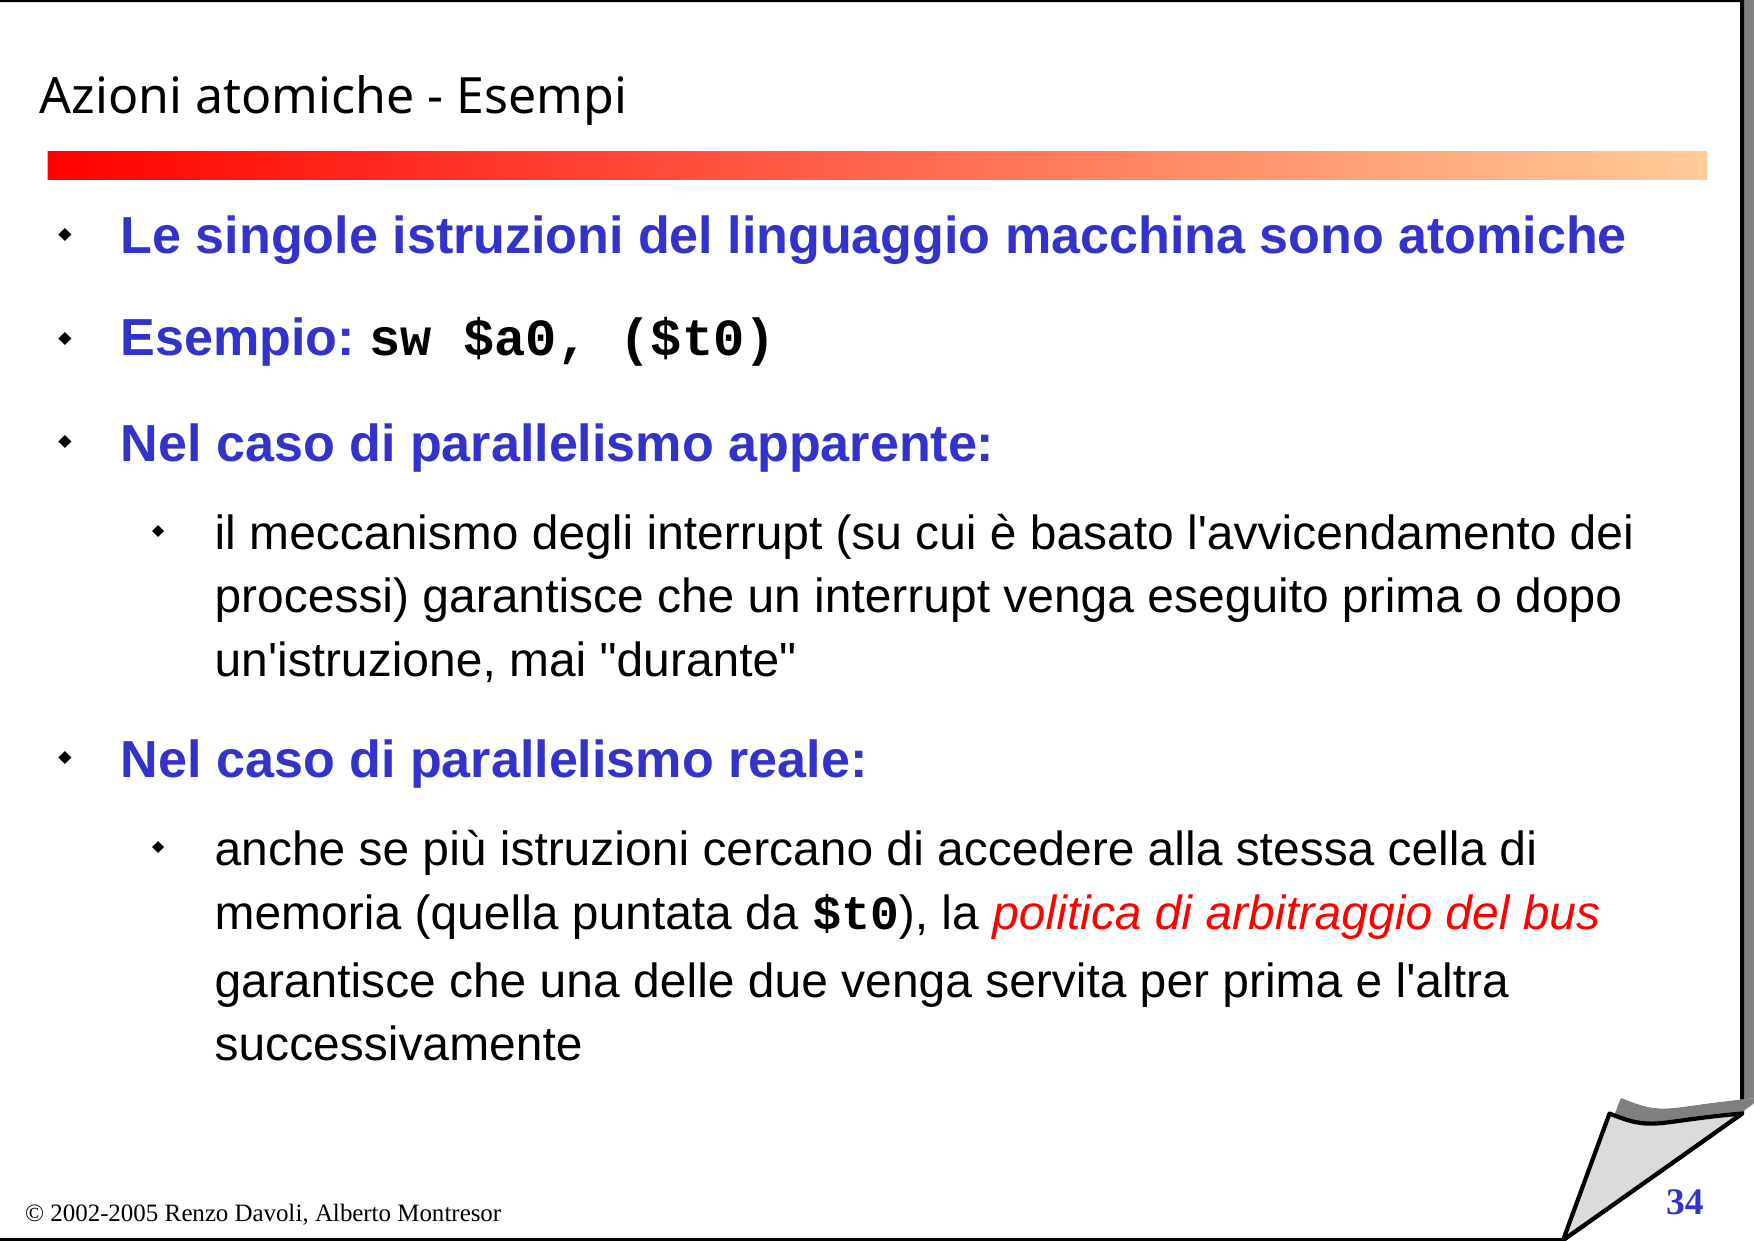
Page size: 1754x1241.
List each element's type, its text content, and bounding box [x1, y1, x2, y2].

list Le singole istruzioni del linguaggio macchina sono atomiche Esempio: sw $a0, ($t0) Nel caso di parallelismo apparente: il meccanismo degli interrupt (su cui è basato l'avvicendamento dei processi) garantisce che un interrupt venga eseguito prima o dopo un'istruzione, mai "durante" Nel caso di parallelismo reale: anche se più istruzioni cercano di accedere alla stessa cella di memoria (quella puntata da $t0), la politica di arbitraggio del bus garantisce che una delle due venga servita per prima e l'altra successivamente [58, 206, 1696, 1079]
title Azioni atomiche - Esempi [39, 49, 1713, 144]
